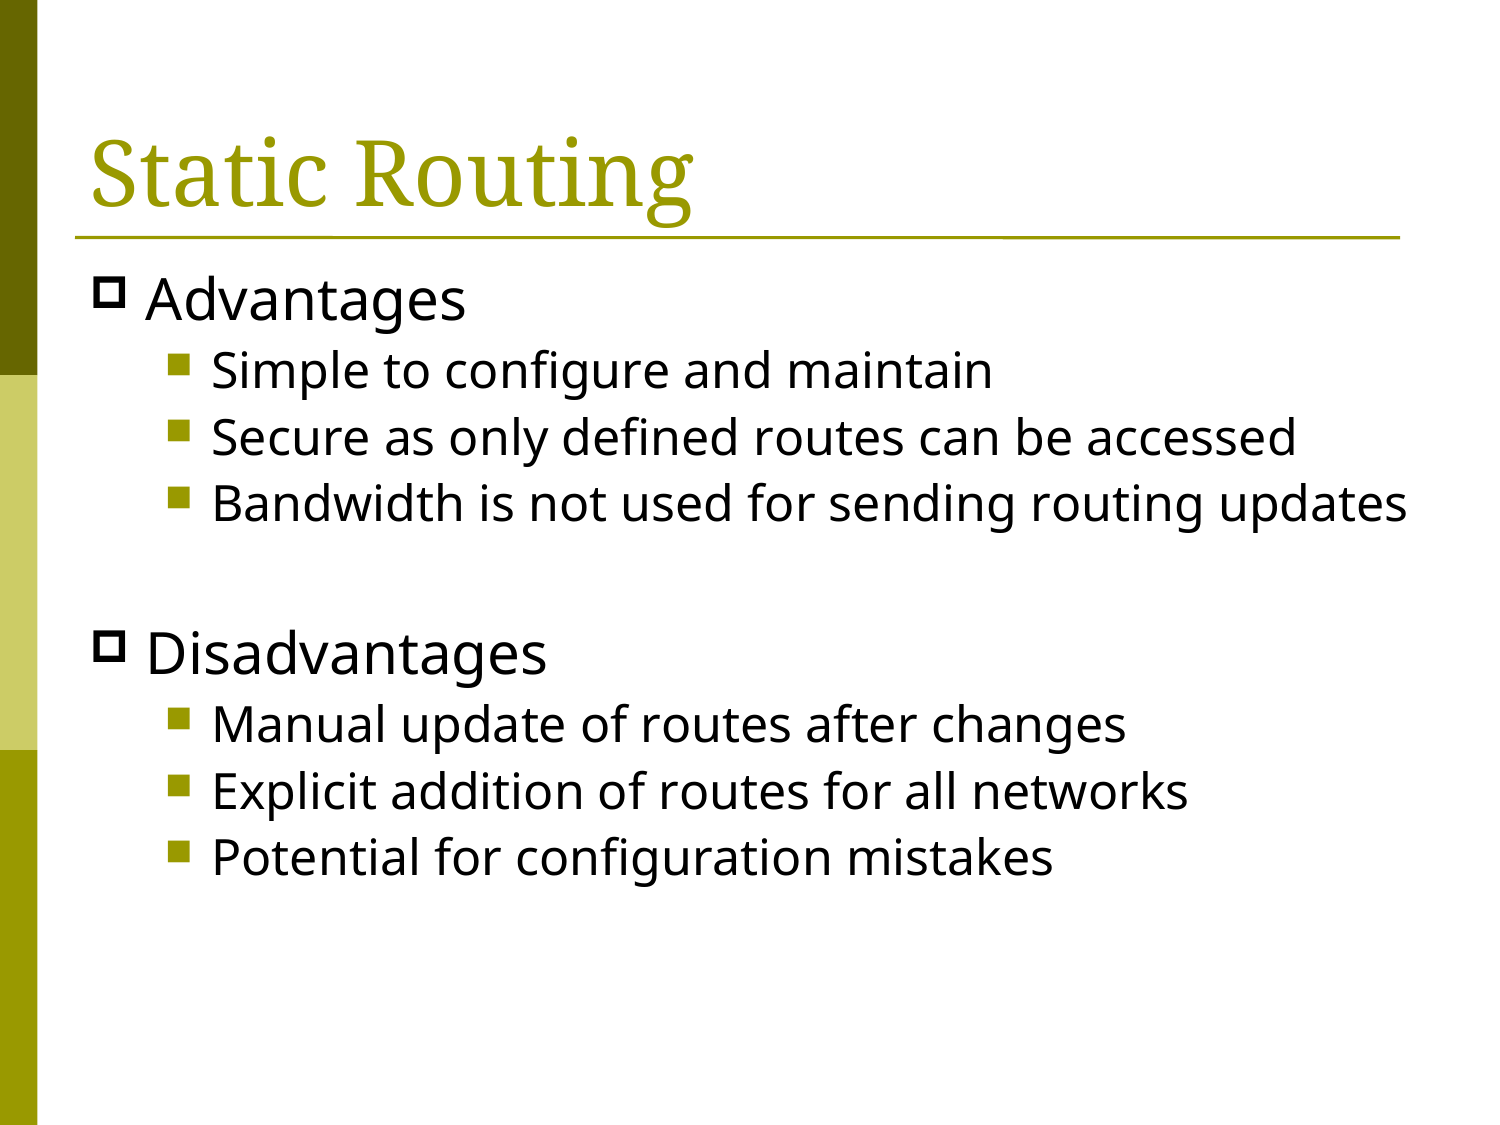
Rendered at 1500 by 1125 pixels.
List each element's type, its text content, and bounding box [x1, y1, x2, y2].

list Advantages Simple to configure and maintain Secure as only defined routes can be accessed Bandwidth is not used for sending routing updates Disadvantages Manual update of routes after changes Explicit addition of routes for all networks Potential for configuration mistakes [75, 262, 1426, 1006]
title Static Routing [75, 45, 1426, 233]
